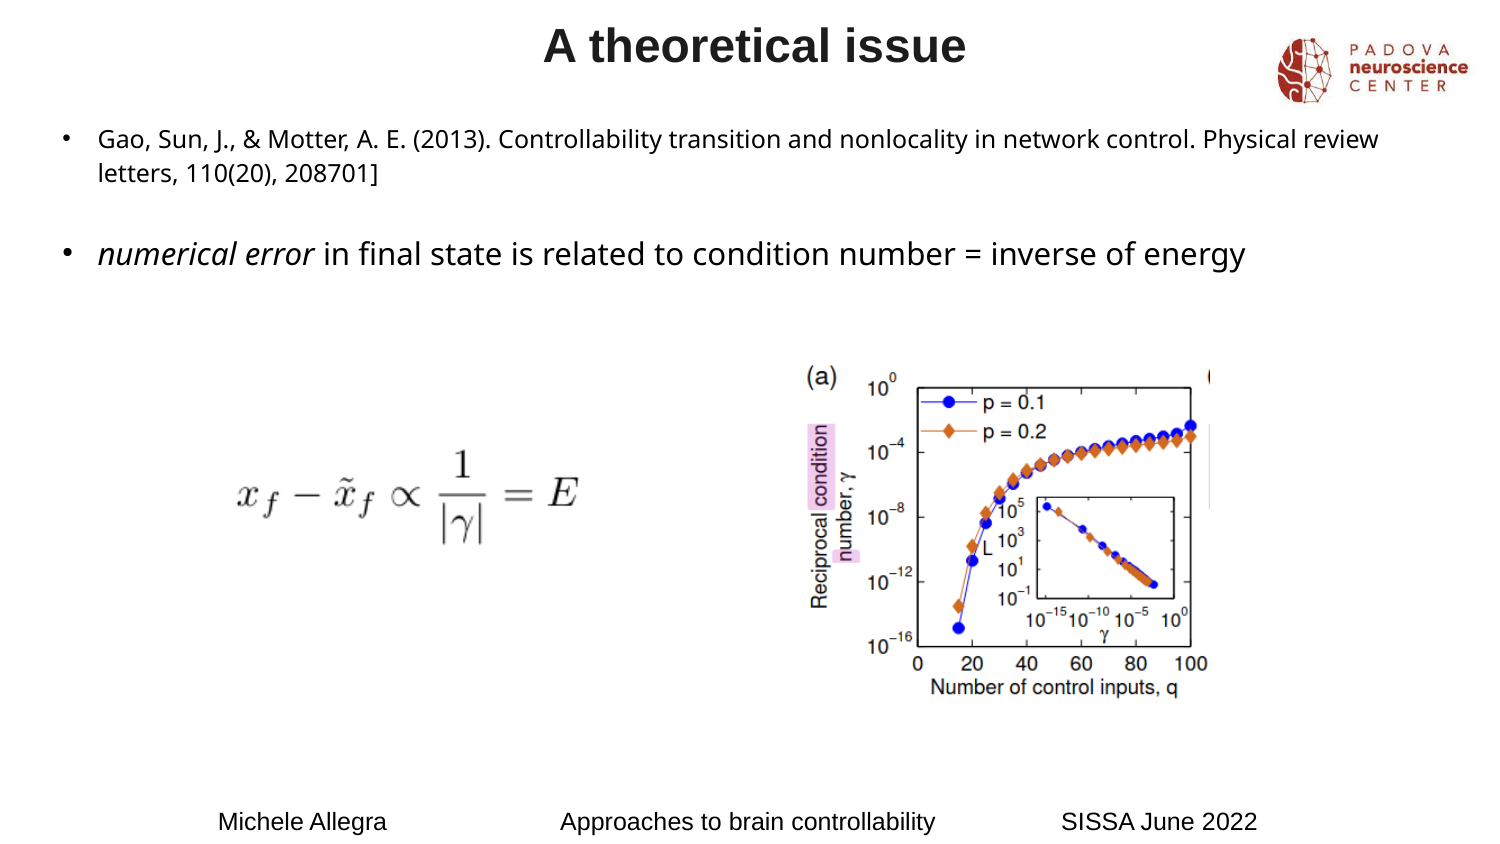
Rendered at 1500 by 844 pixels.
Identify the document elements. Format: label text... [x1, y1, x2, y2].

text_box Michele Allegra Approaches to brain controllability SISSA June 2022 [64, 794, 1415, 844]
picture [130, 390, 664, 597]
picture [766, 315, 1210, 739]
text_box A theoretical issue [74, 0, 1436, 71]
picture [1268, 10, 1476, 123]
text_box Gao, Sun, J., & Motter, A. E. (2013). Controllability transition and nonlocality in network control. Physical review letters, 110(20), 208701] numerical error in final state is related to condition number = inverse of energy [47, 71, 1441, 399]
